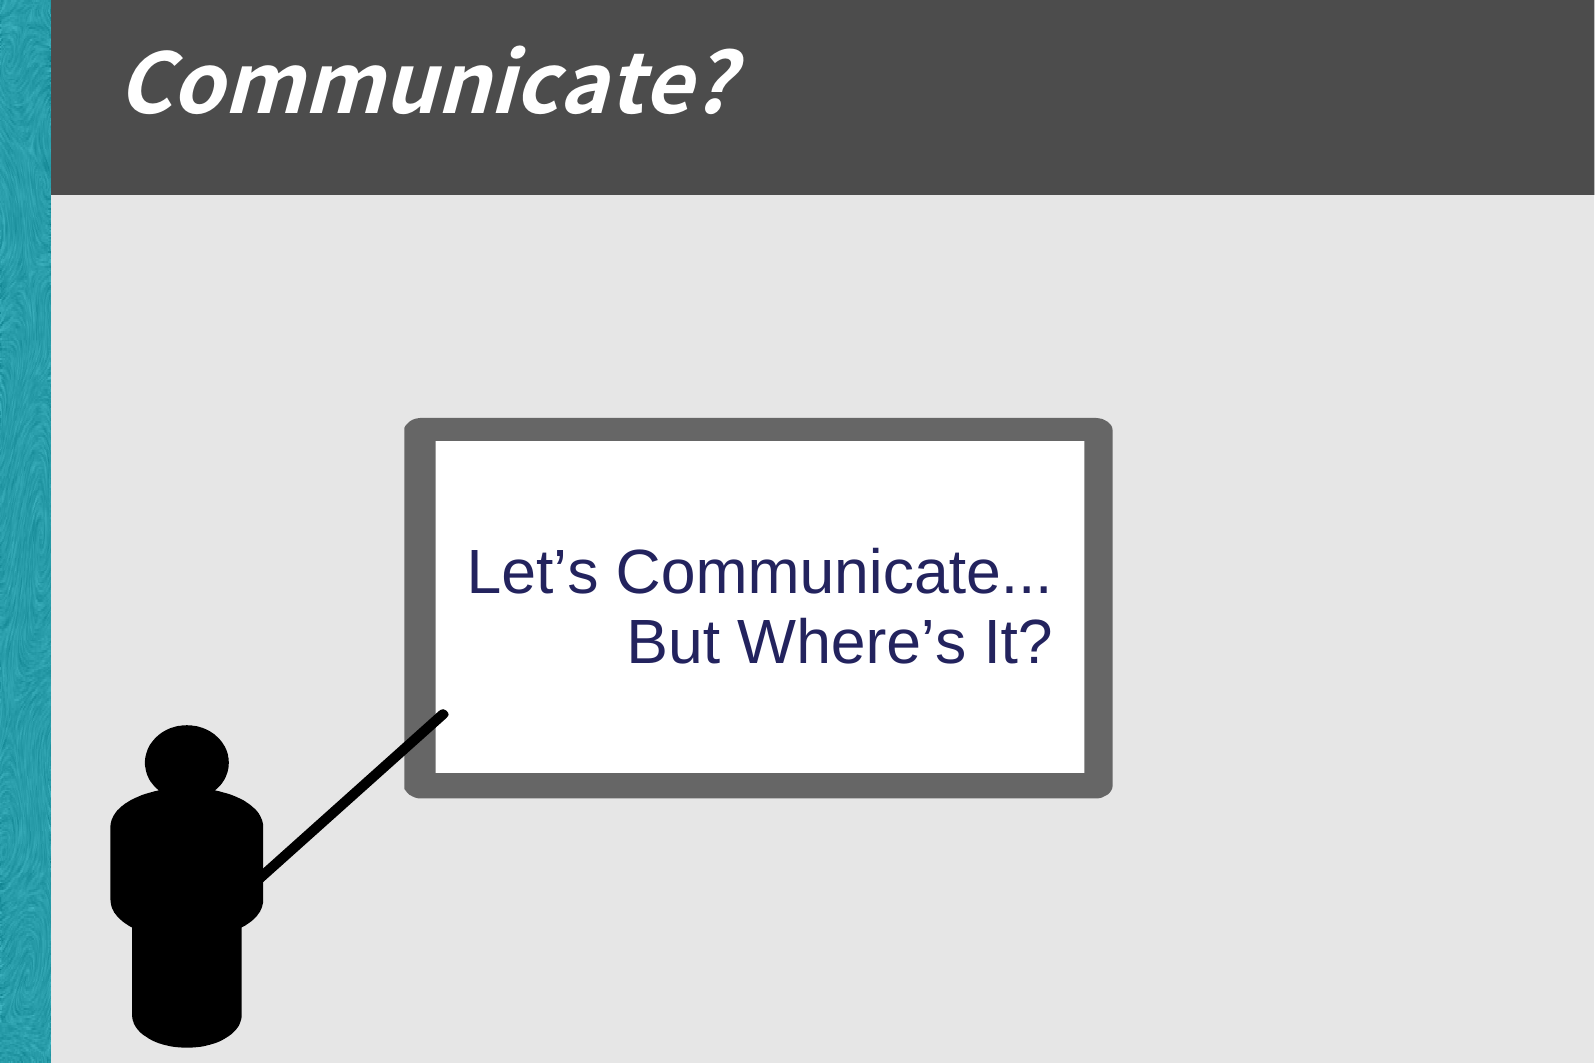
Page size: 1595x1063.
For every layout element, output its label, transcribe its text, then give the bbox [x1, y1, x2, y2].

title Communicate? [117, 35, 1509, 120]
picture [0, 0, 51, 1063]
text_box Let’s Communicate... But Where’s It? [435, 441, 1085, 773]
text_box [113, 417, 1113, 1045]
